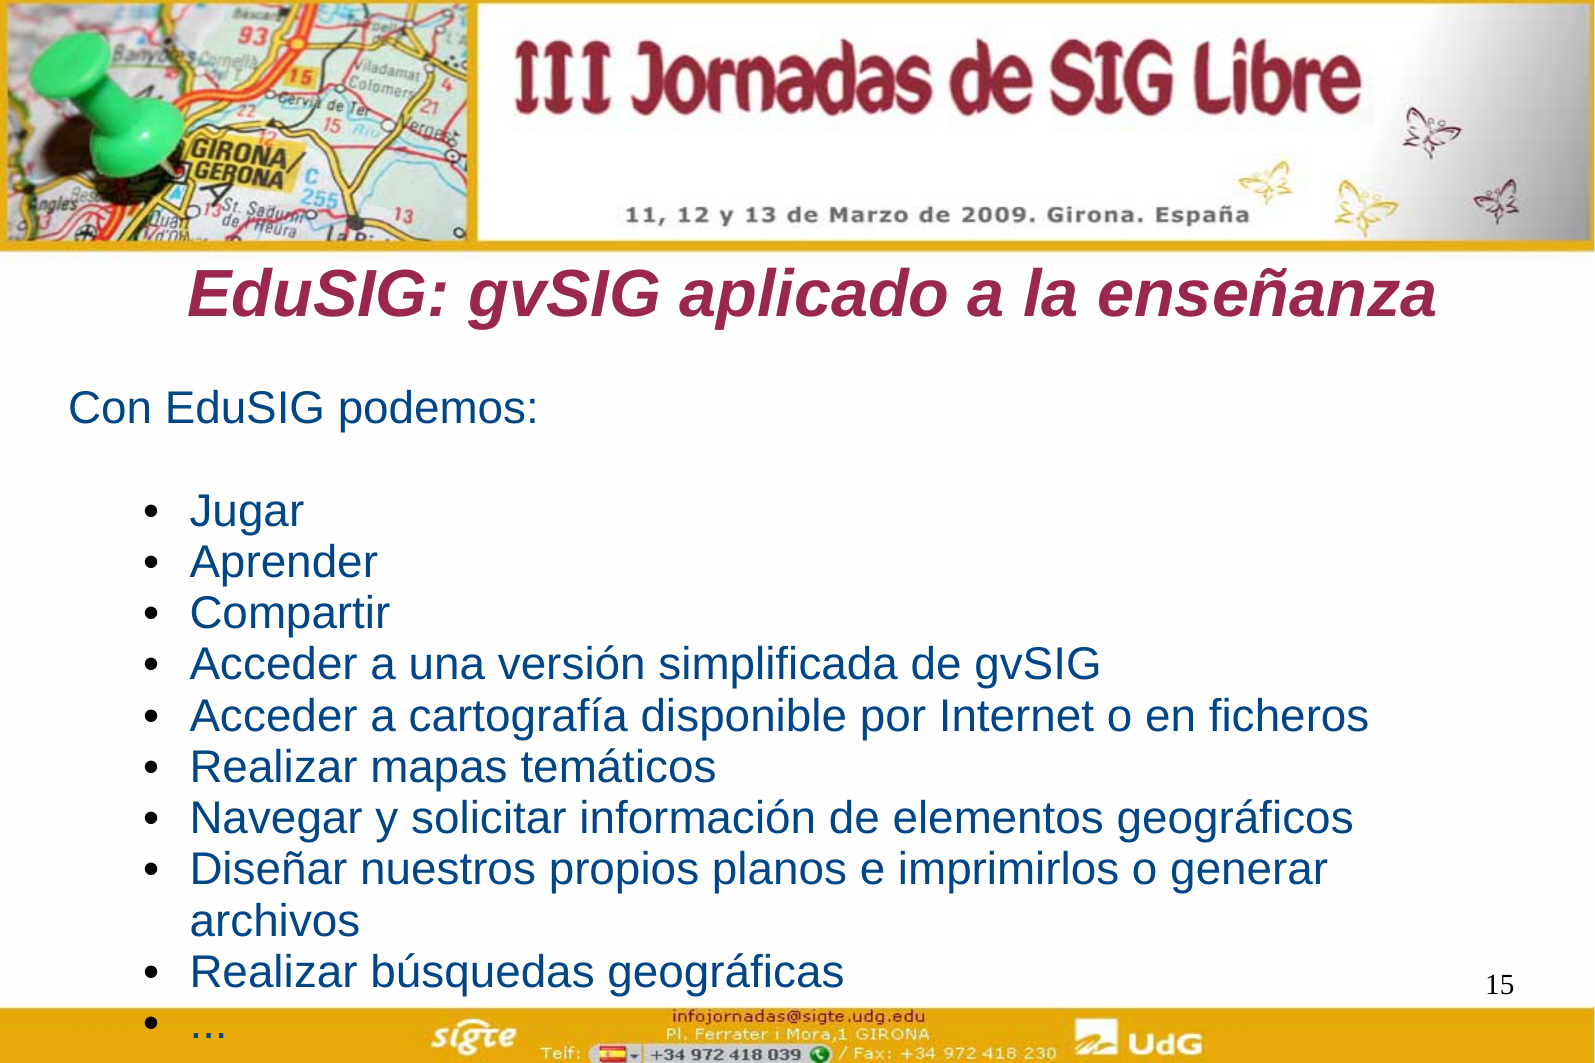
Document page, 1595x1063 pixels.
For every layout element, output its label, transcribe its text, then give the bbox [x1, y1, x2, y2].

picture [0, 0, 1595, 1063]
text_box Con EduSIG podemos: Jugar Aprender Compartir Acceder a una versión simplificada de gvSIG Acceder a cartografía disponible por Internet o en ficheros Realizar mapas temáticos Navegar y solicitar información de elementos geográficos Diseñar nuestros propios planos e imprimirlos o generar archivos Realizar búsquedas geográficas ... [53, 374, 1506, 1053]
text_box EduSIG: gvSIG aplicado a la enseñanza [172, 248, 1501, 407]
